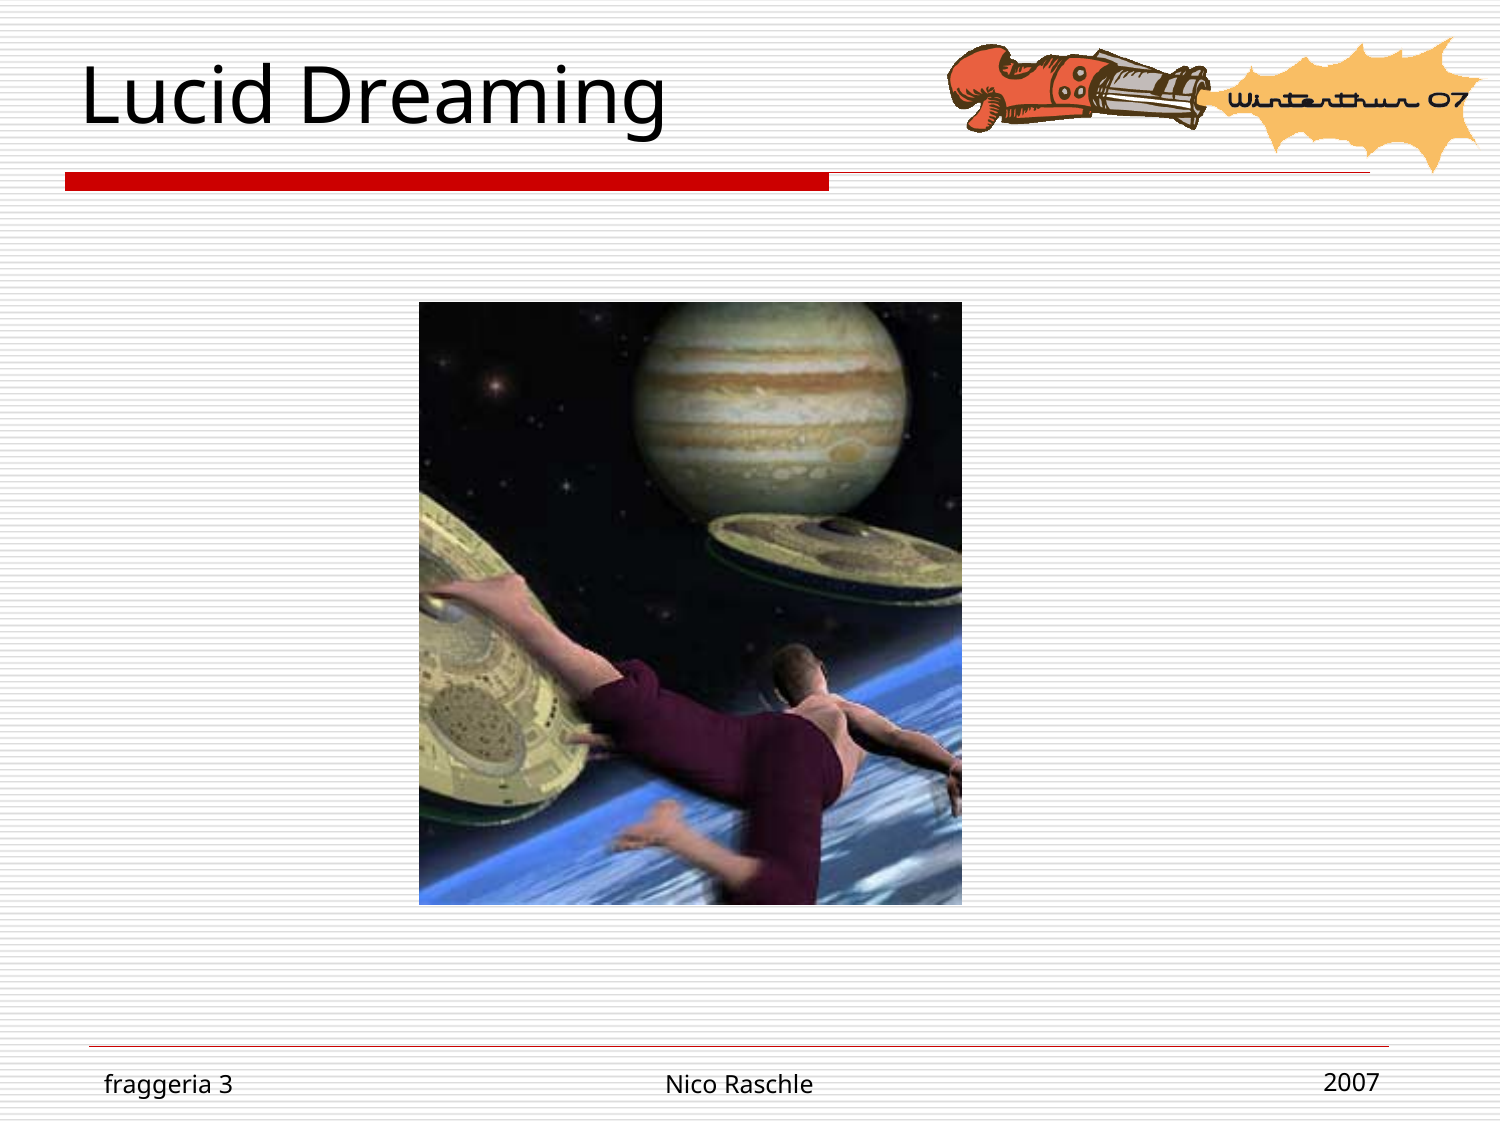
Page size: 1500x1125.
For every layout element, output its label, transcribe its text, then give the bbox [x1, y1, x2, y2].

picture [0, 0, 1500, 1125]
title Lucid Dreaming [64, 30, 1340, 155]
